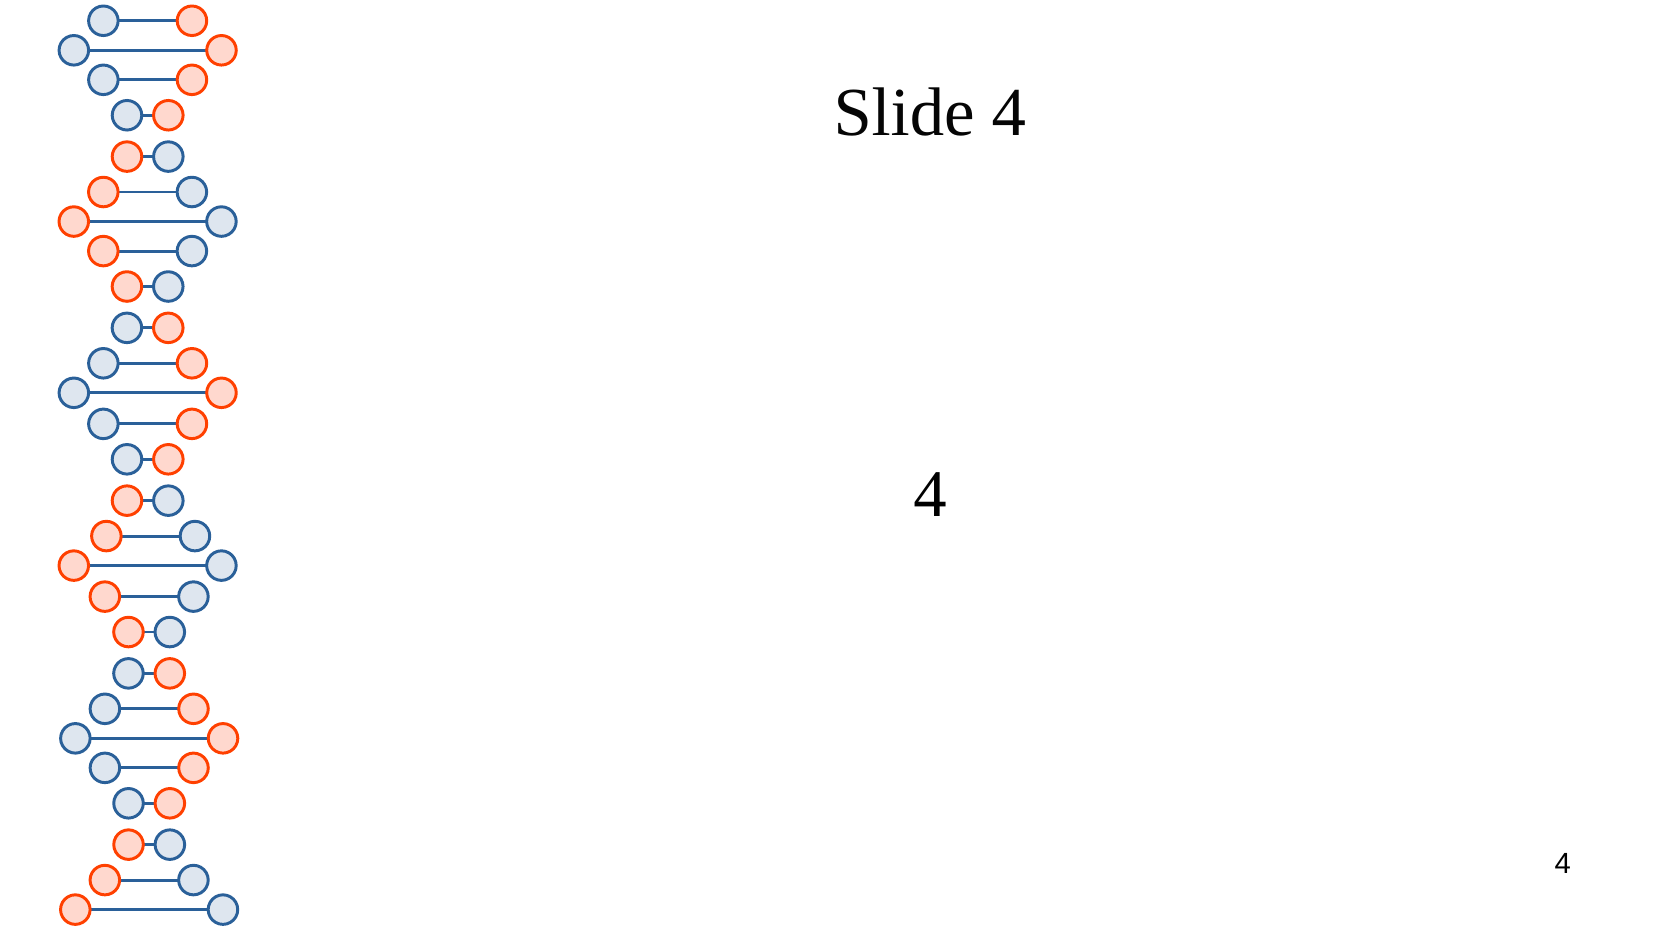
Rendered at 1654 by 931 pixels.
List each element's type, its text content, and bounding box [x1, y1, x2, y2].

subtitle 4 [265, 224, 1595, 764]
title Slide 4 [265, 35, 1595, 189]
